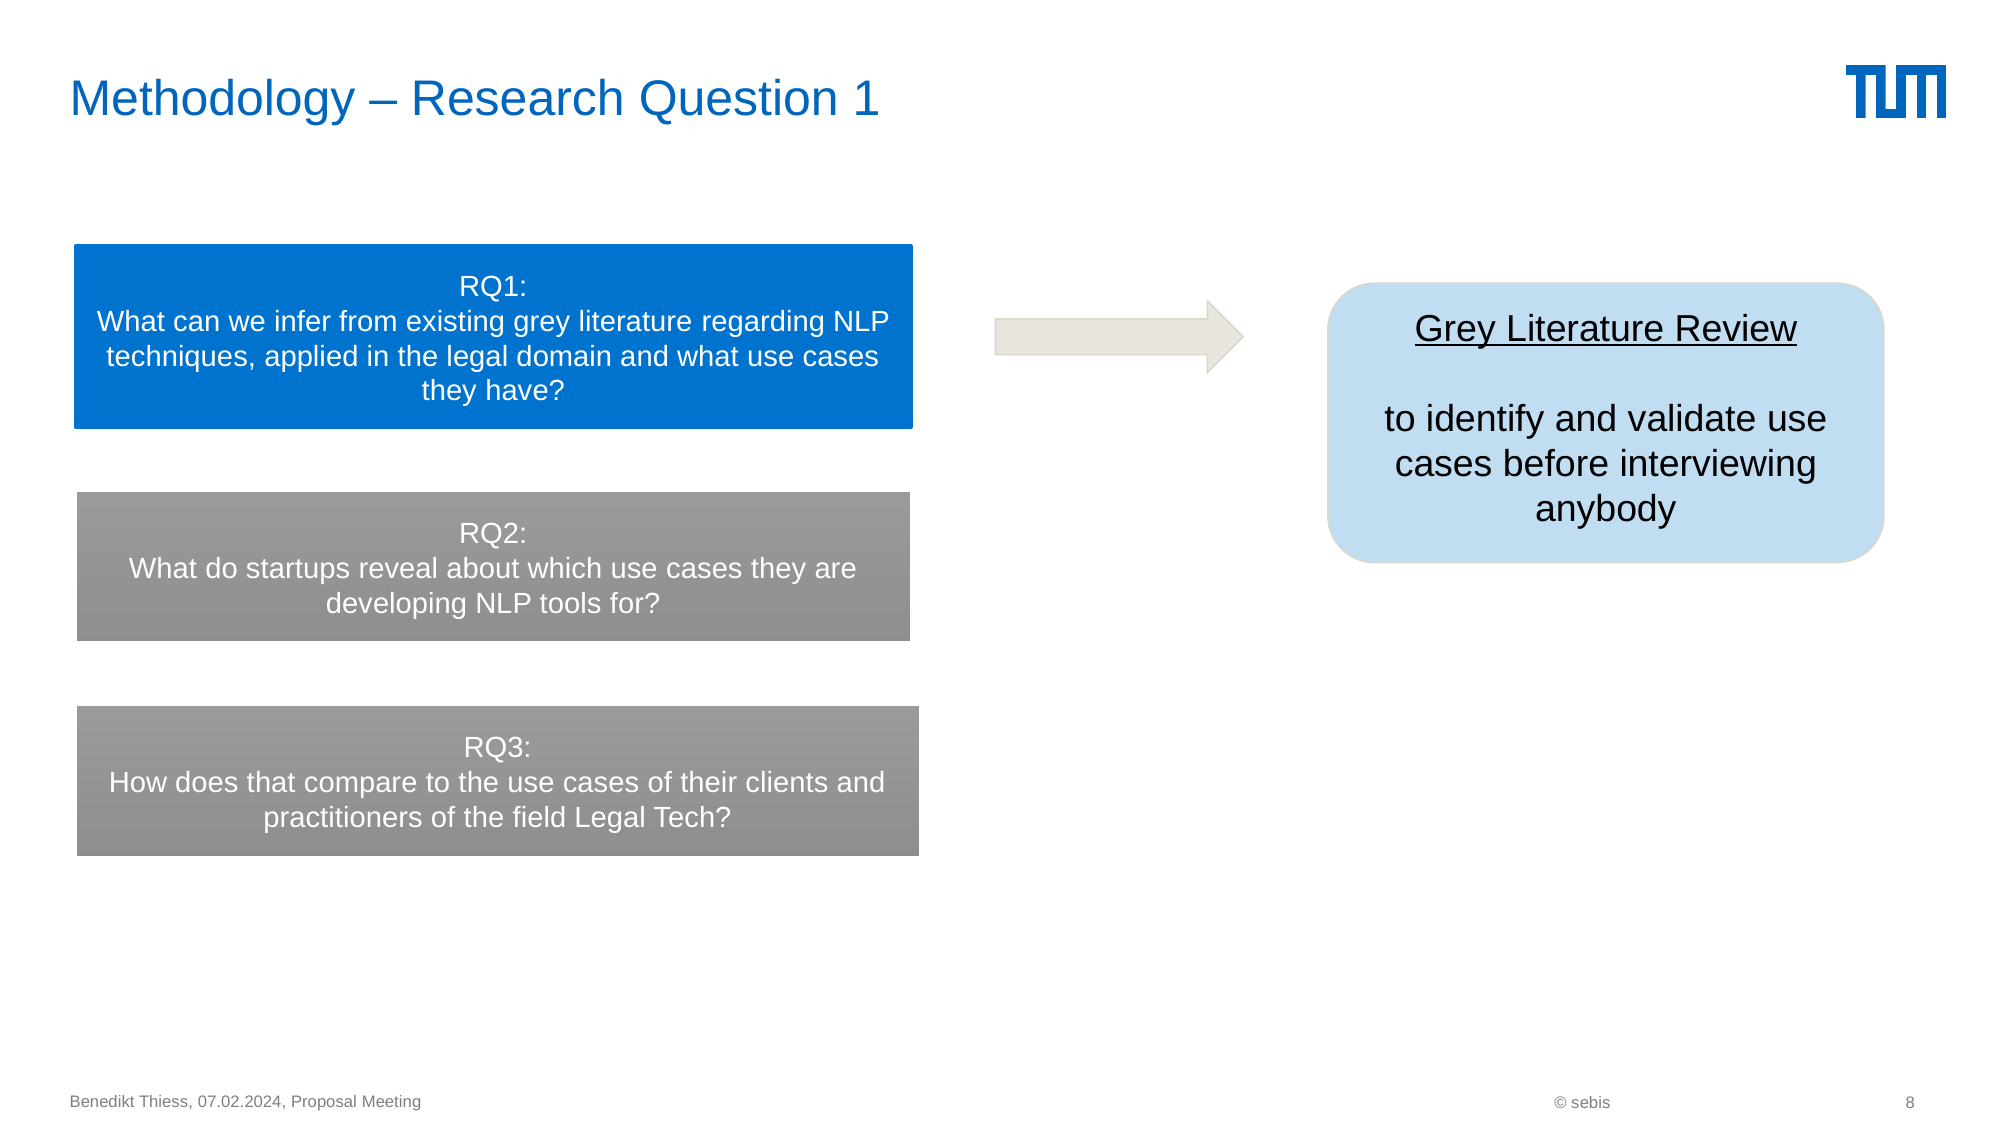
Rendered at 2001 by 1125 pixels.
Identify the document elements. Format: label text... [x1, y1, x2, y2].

text_box RQ2: What do startups reveal about which use cases they are developing NLP tools for? [76, 491, 911, 642]
text_box Benedikt Thiess, 07.02.2024, Proposal Meeting [54, 1077, 1000, 1125]
text_box Grey Literature Review to identify and validate use cases before interviewing anybody [1327, 283, 1884, 563]
text_box RQ3: How does that compare to the use cases of their clients and practitioners of the field Legal Tech? [76, 705, 920, 857]
text_box RQ1: What can we infer from existing grey literature regarding NLP techniques, applied in the legal domain and what use cases they have? [76, 246, 911, 427]
text_box © sebis [1539, 1077, 1890, 1125]
text_box [1890, 1077, 1946, 1125]
title Methodology – Research Question 1 [54, 7, 1792, 126]
text_box [995, 300, 1244, 373]
